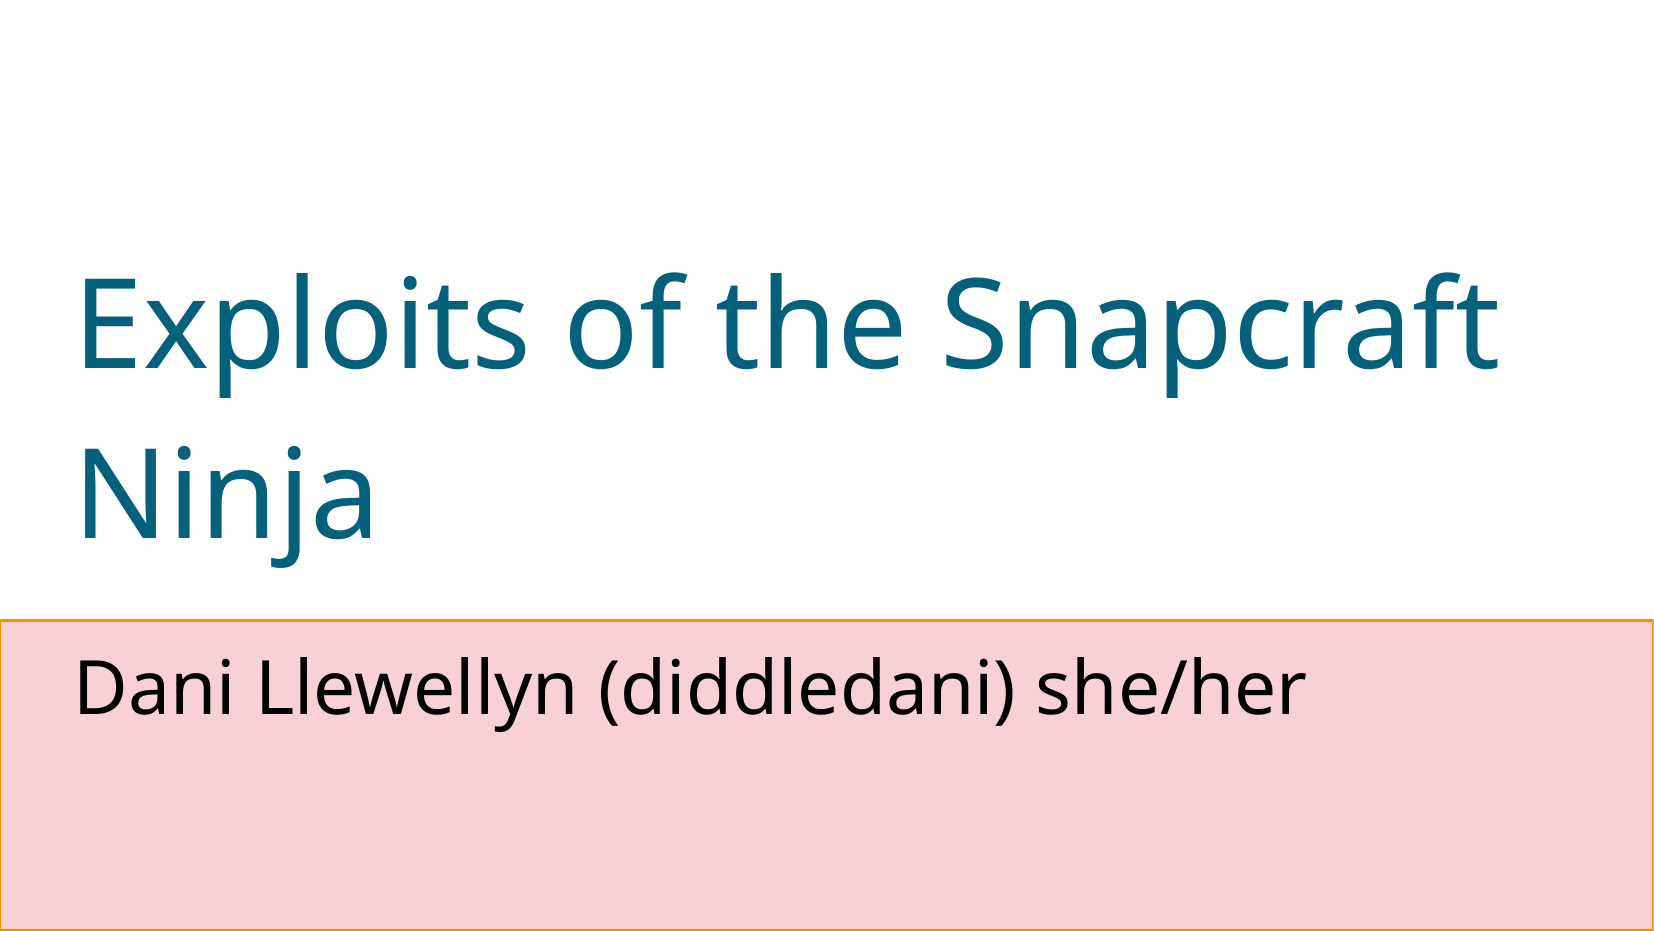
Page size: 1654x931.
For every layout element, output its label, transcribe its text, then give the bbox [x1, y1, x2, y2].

text_box Dani Llewellyn (diddledani) she/her [73, 634, 1551, 827]
title Exploits of the Snapcraft Ninja [73, 44, 1551, 576]
